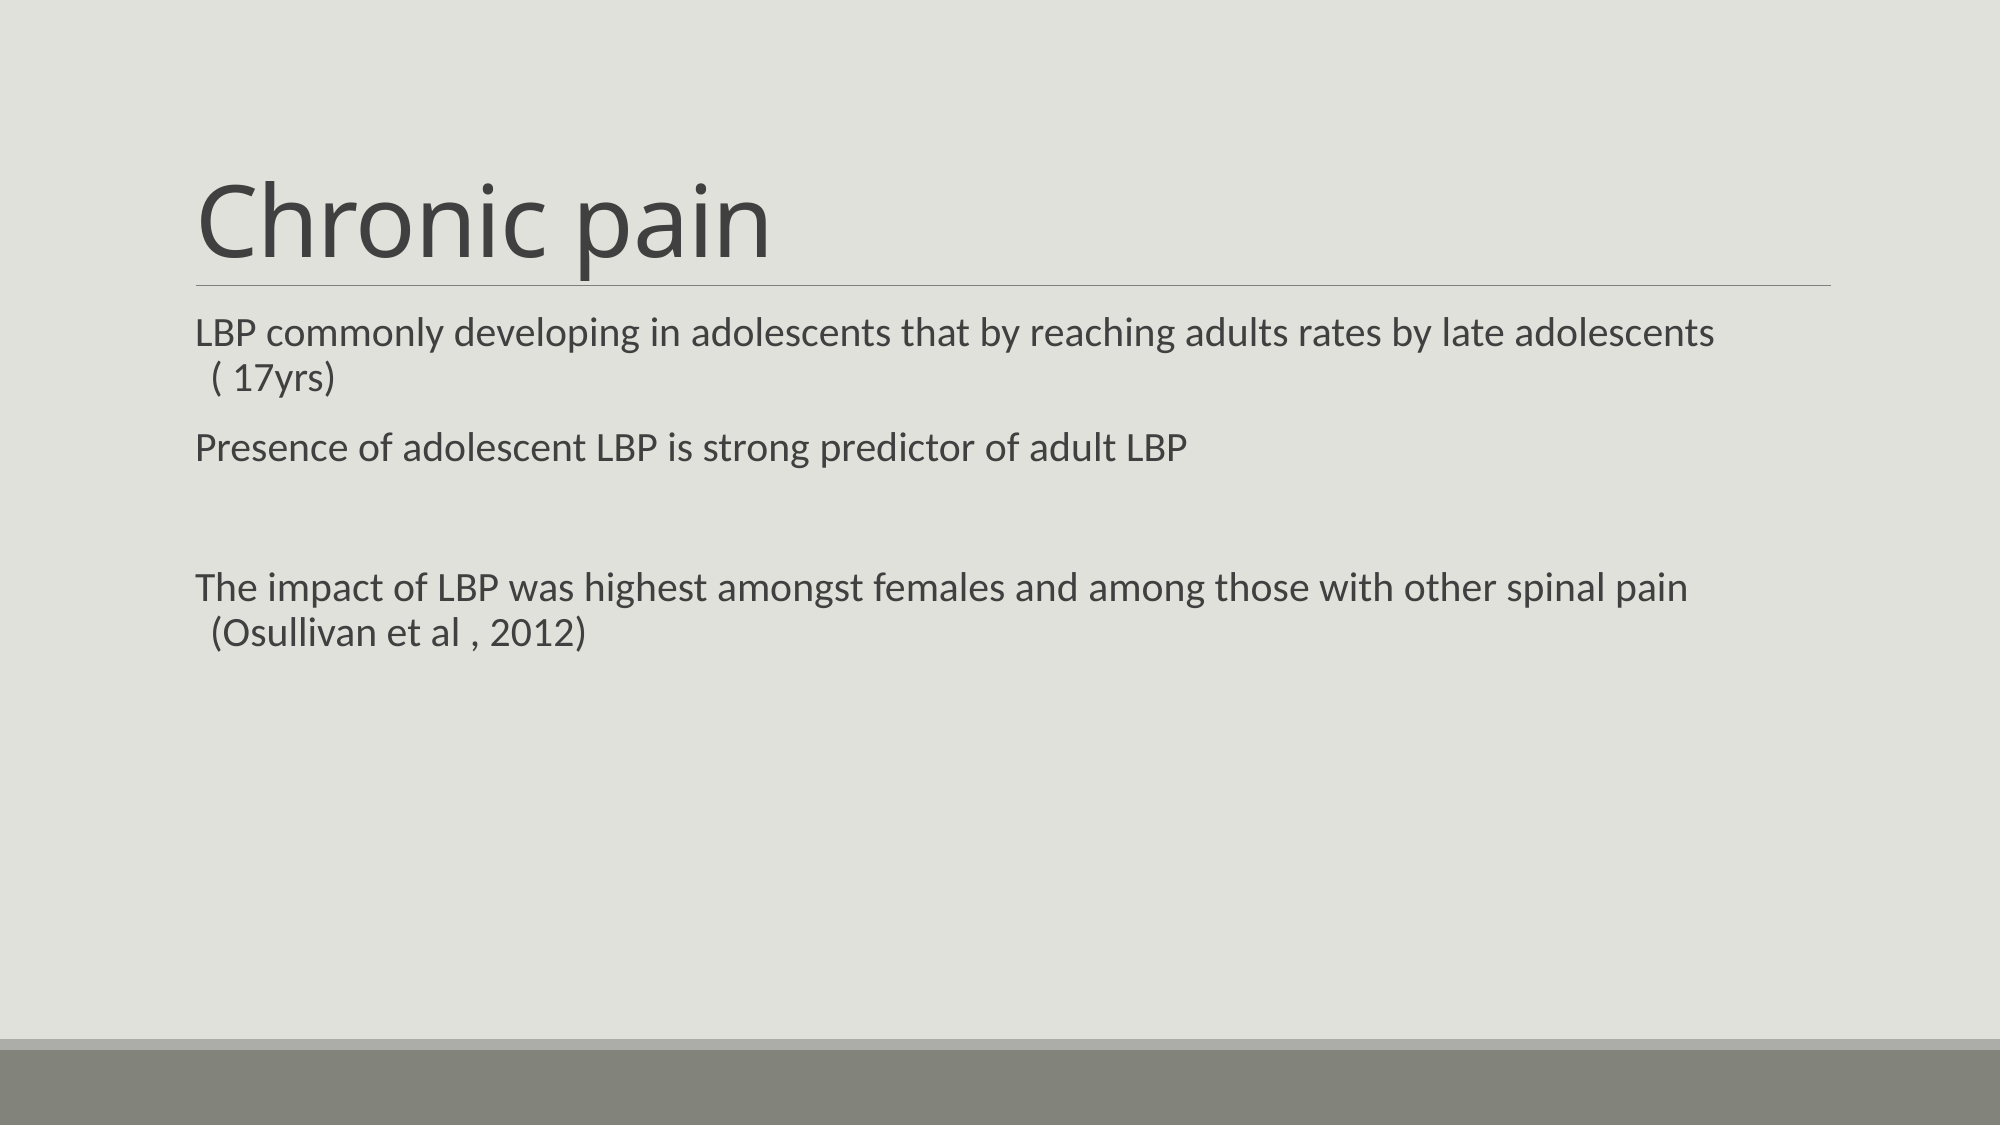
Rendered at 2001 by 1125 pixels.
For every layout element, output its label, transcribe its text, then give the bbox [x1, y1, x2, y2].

list LBP commonly developing in adolescents that by reaching adults rates by late adolescents ( 17yrs) Presence of adolescent LBP is strong predictor of adult LBP The impact of LBP was highest amongst females and among those with other spinal pain (Osullivan et al , 2012) [180, 302, 1831, 963]
title Chronic pain [180, 47, 1831, 286]
